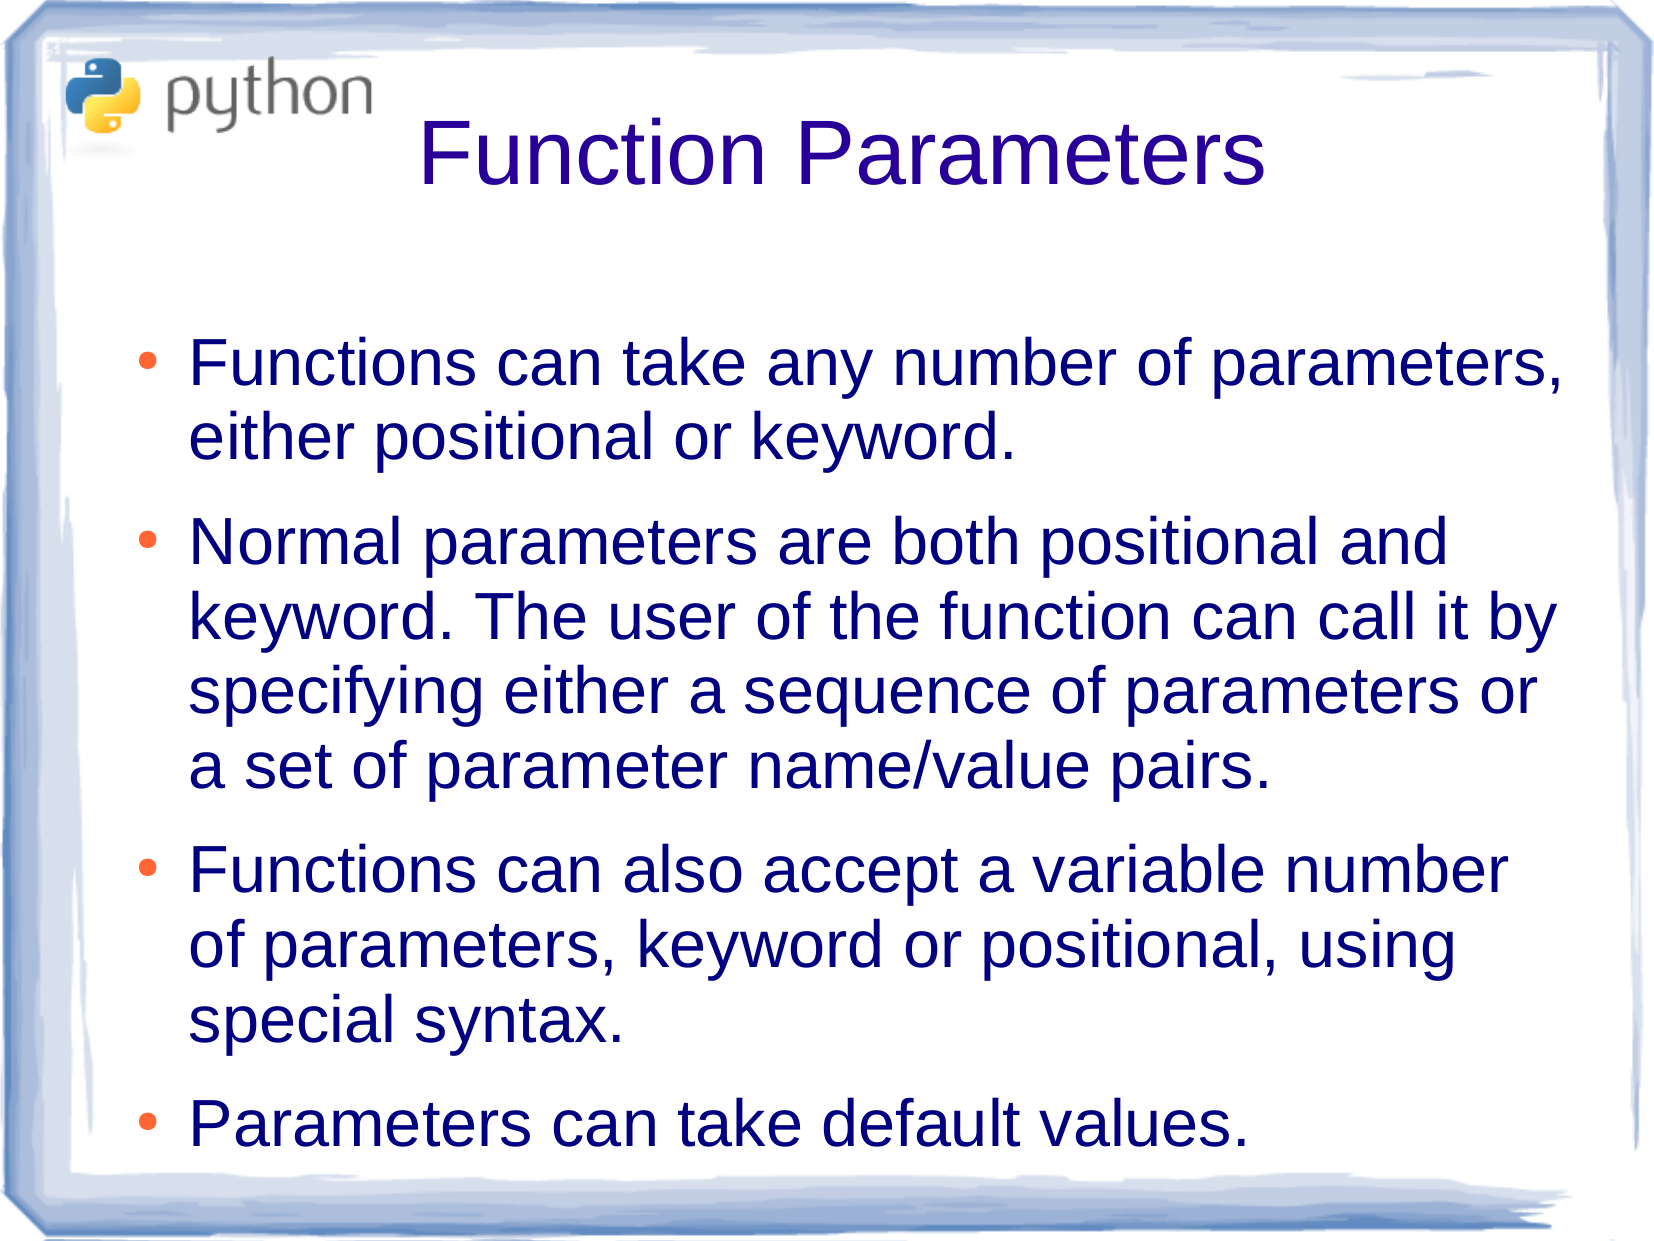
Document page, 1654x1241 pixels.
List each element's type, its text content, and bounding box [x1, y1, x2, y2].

title Function Parameters [82, 49, 1571, 257]
list Functions can take any number of parameters, either positional or keyword. Normal parameters are both positional and keyword. The user of the function can call it by specifying either a sequence of parameters or a set of parameter name/value pairs. Functions can also accept a variable number of parameters, keyword or positional, using special syntax. Parameters can take default values. [118, 324, 1571, 1162]
picture [0, 0, 1654, 1241]
